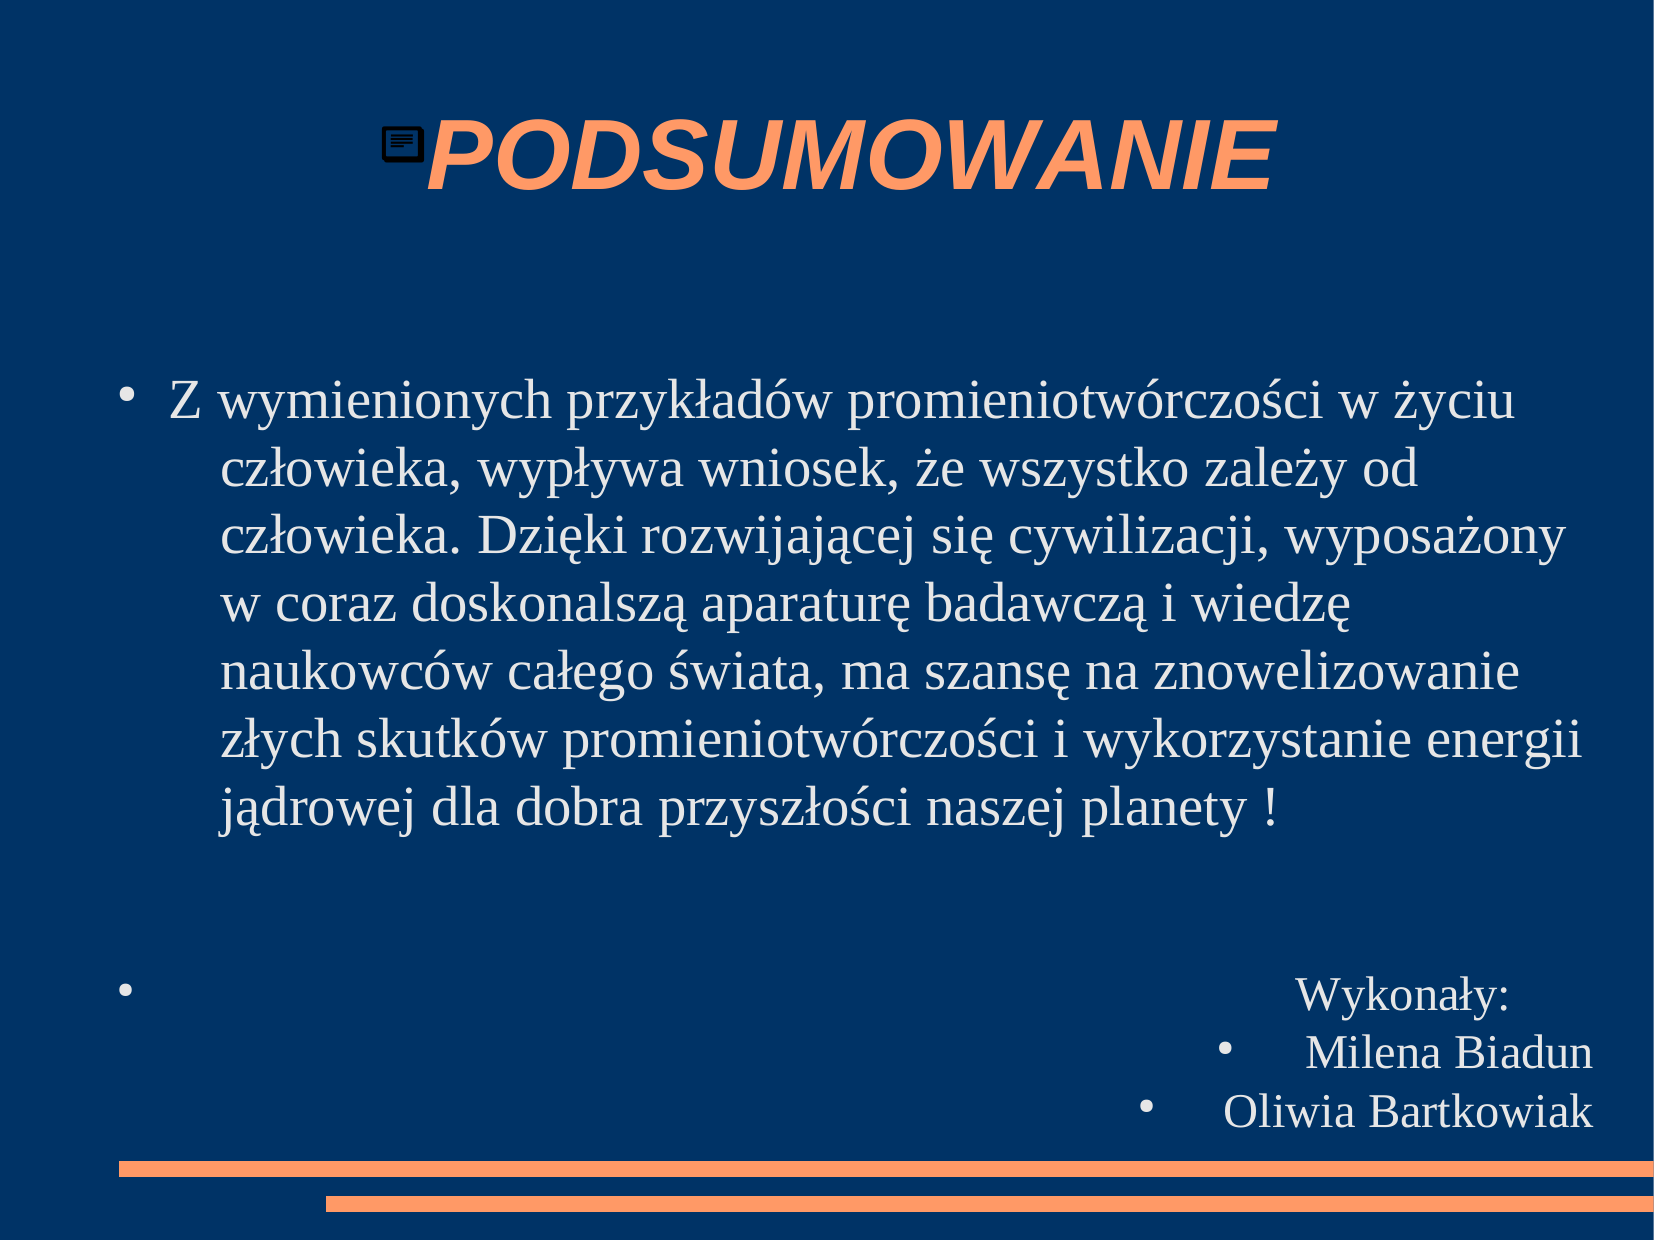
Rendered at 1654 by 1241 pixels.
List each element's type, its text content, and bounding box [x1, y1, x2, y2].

title PODSUMOWANIE [121, 46, 1534, 236]
list Z wymienionych przykładów promieniotwórczości w życiu człowieka, wypływa wniosek, że wszystko zależy od człowieka. Dzięki rozwijającej się cywilizacji, wyposażony w coraz doskonalszą aparaturę badawczą i wiedzę naukowców całego świata, ma szansę na znowelizowanie złych skutków promieniotwórczości i wykorzystanie energii jądrowej dla dobra przyszłości naszej planety ! Wykonały: Milena Biadun Oliwia Bartkowiak [82, 236, 1595, 1146]
